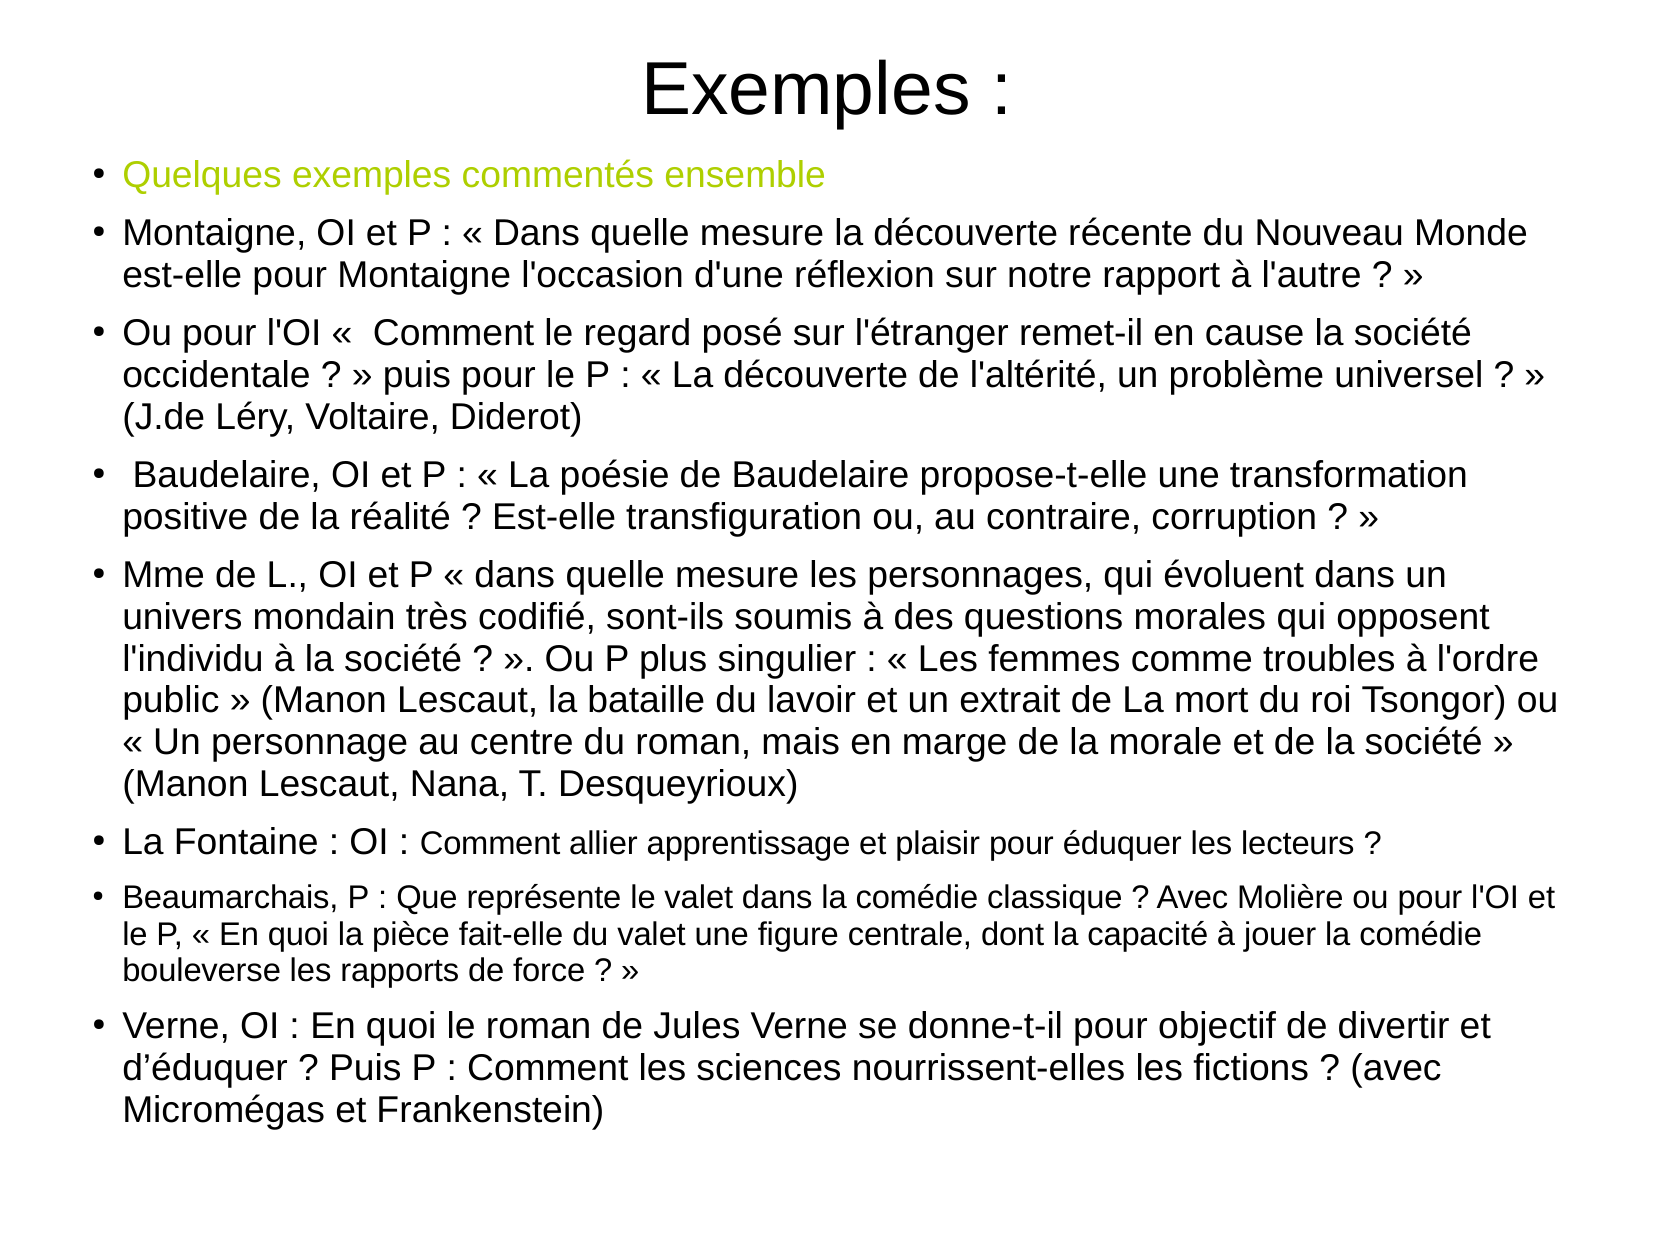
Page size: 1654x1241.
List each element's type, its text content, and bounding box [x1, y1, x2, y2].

title Exemples : [82, 23, 1571, 153]
list Quelques exemples commentés ensemble Montaigne, OI et P : « Dans quelle mesure la découverte récente du Nouveau Monde est-elle pour Montaigne l'occasion d'une réflexion sur notre rapport à l'autre ? » Ou pour l'OI « Comment le regard posé sur l'étranger remet-il en cause la société occidentale ? » puis pour le P : « La découverte de l'altérité, un problème universel ? » (J.de Léry, Voltaire, Diderot) Baudelaire, OI et P : « La poésie de Baudelaire propose-t-elle une transformation positive de la réalité ? Est-elle transfiguration ou, au contraire, corruption ? » Mme de L., OI et P « dans quelle mesure les personnages, qui évoluent dans un univers mondain très codifié, sont-ils soumis à des questions morales qui opposent l'individu à la société ? ». Ou P plus singulier : « Les femmes comme troubles à l'ordre public » (Manon Lescaut, la bataille du lavoir et un extrait de La mort du roi Tsongor) ou « Un personnage au centre du roman, mais en marge de la morale et de la société » (Manon Lescaut, Nana, T. Desqueyrioux) La Fontaine : OI : Comment allier apprentissage et plaisir pour éduquer les lecteurs ? Beaumarchais, P : Que représente le valet dans la comédie classique ? Avec Molière ou pour l'OI et le P, « En quoi la pièce fait-elle du valet une figure centrale, dont la capacité à jouer la comédie bouleverse les rapports de force ? » Verne, OI : En quoi le roman de Jules Verne se donne-t-il pour objectif de divertir et d’éduquer ? Puis P : Comment les sciences nourrissent-elles les fictions ? (avec Micromégas et Frankenstein) [82, 153, 1571, 1158]
